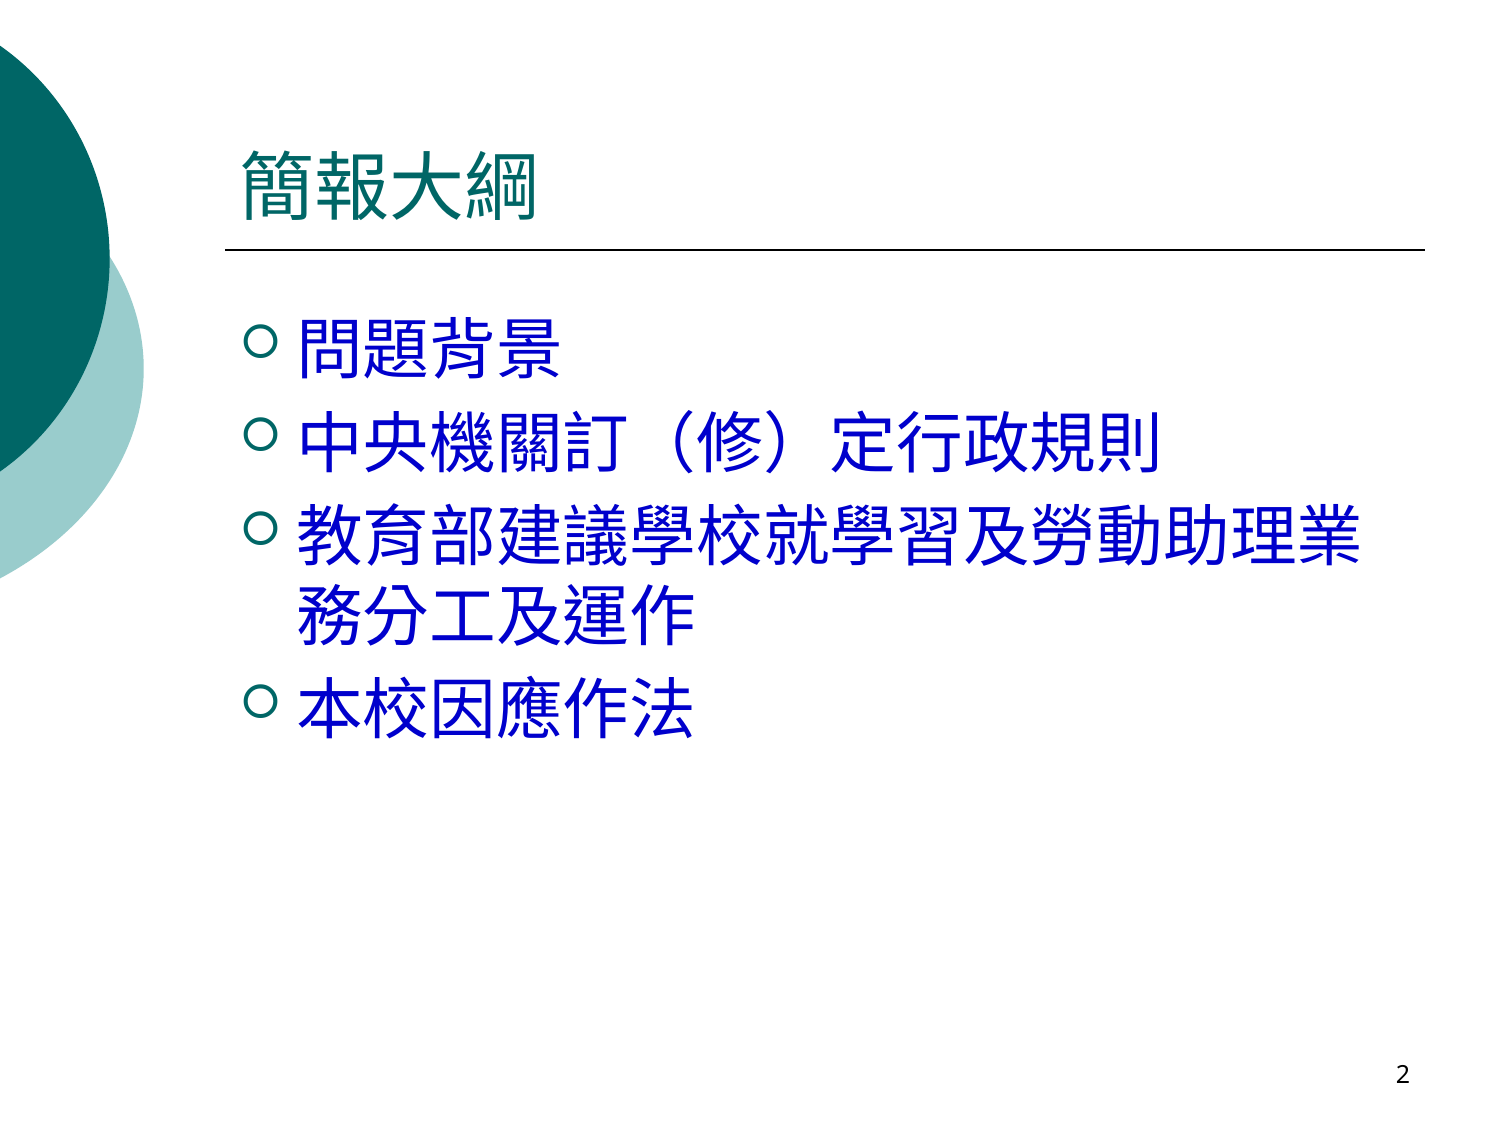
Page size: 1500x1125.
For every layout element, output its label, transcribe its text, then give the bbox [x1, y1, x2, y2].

title 簡報大綱 [224, 49, 1425, 237]
slide_number <number> [1074, 1025, 1425, 1100]
list 問題背景 中央機關訂（修）定行政規則 教育部建議學校就學習及勞動助理業務分工及運作 本校因應作法 [224, 299, 1425, 1035]
